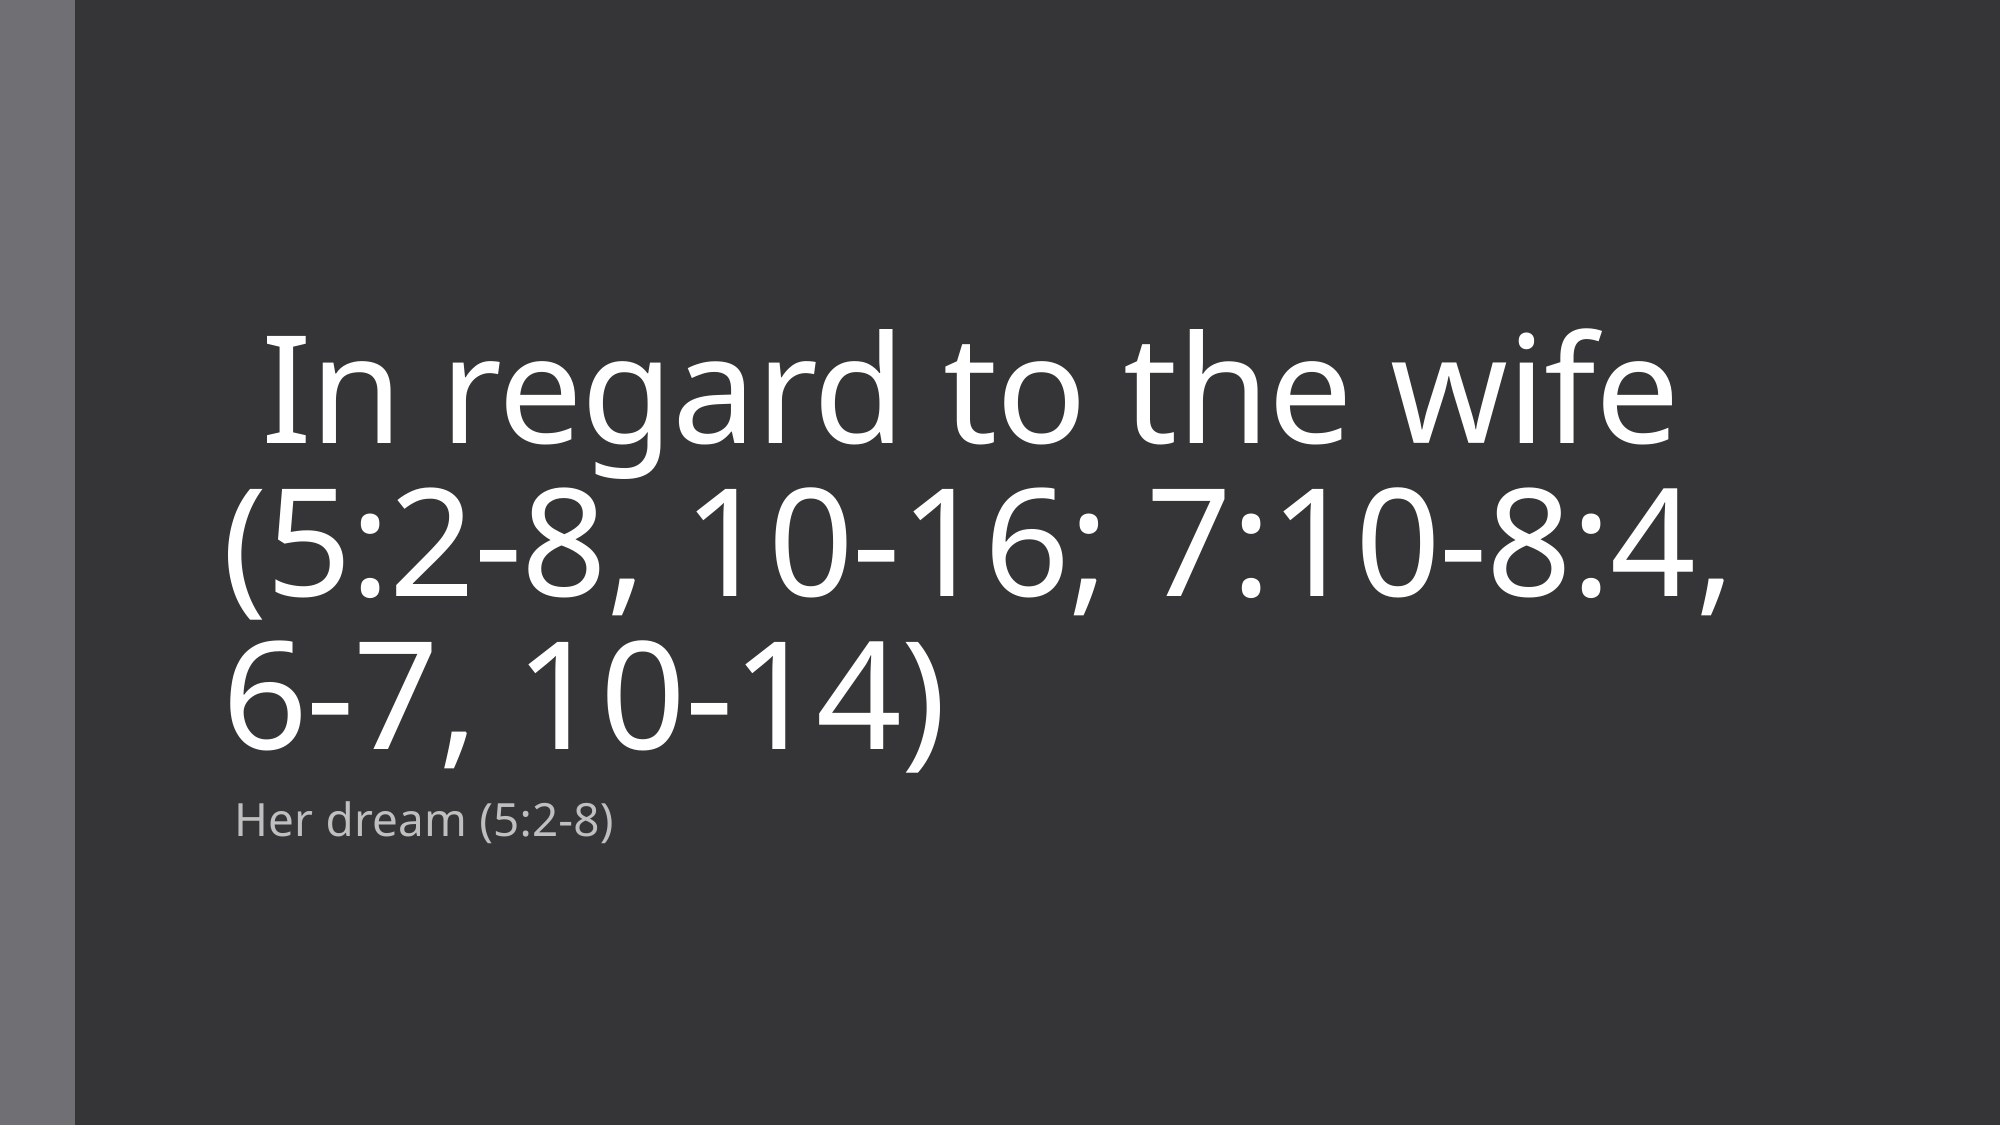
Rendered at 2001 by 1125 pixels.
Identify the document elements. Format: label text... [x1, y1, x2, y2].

subtitle Her dream (5:2-8) [206, 787, 1752, 1066]
title In regard to the wife (5:2-8, 10-16; 7:10-8:4, 6-7, 10-14) [206, 124, 1752, 787]
